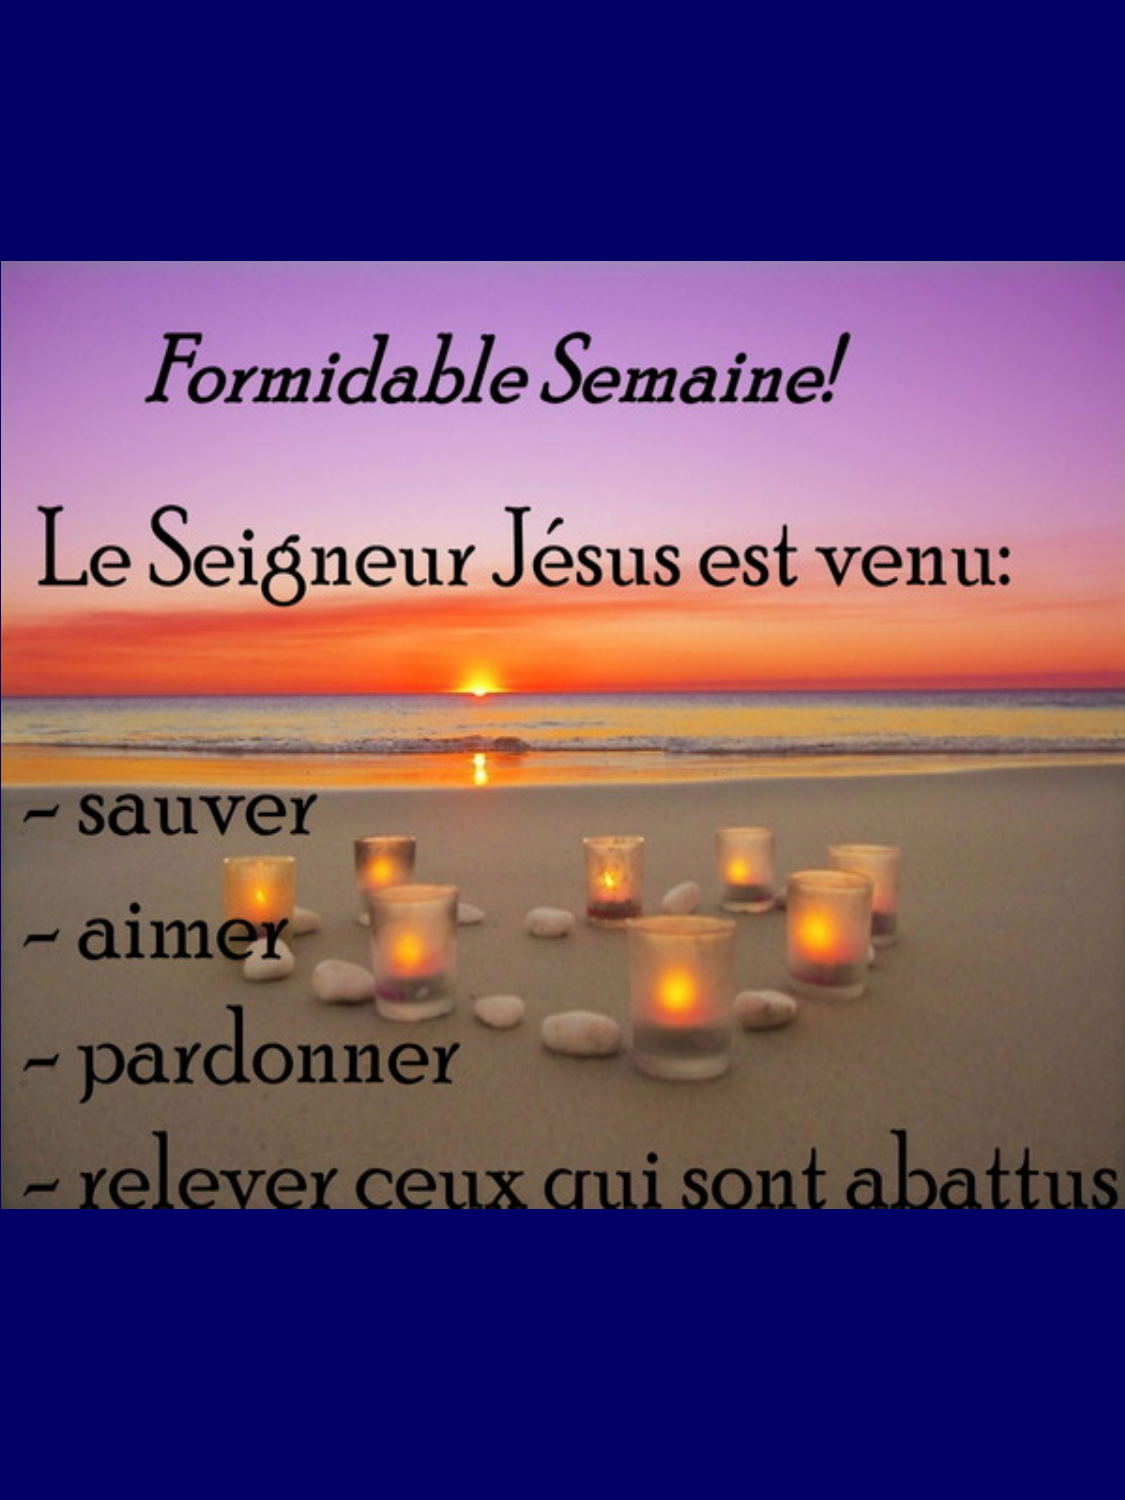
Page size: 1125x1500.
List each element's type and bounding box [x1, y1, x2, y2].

picture [1, 261, 1125, 1209]
